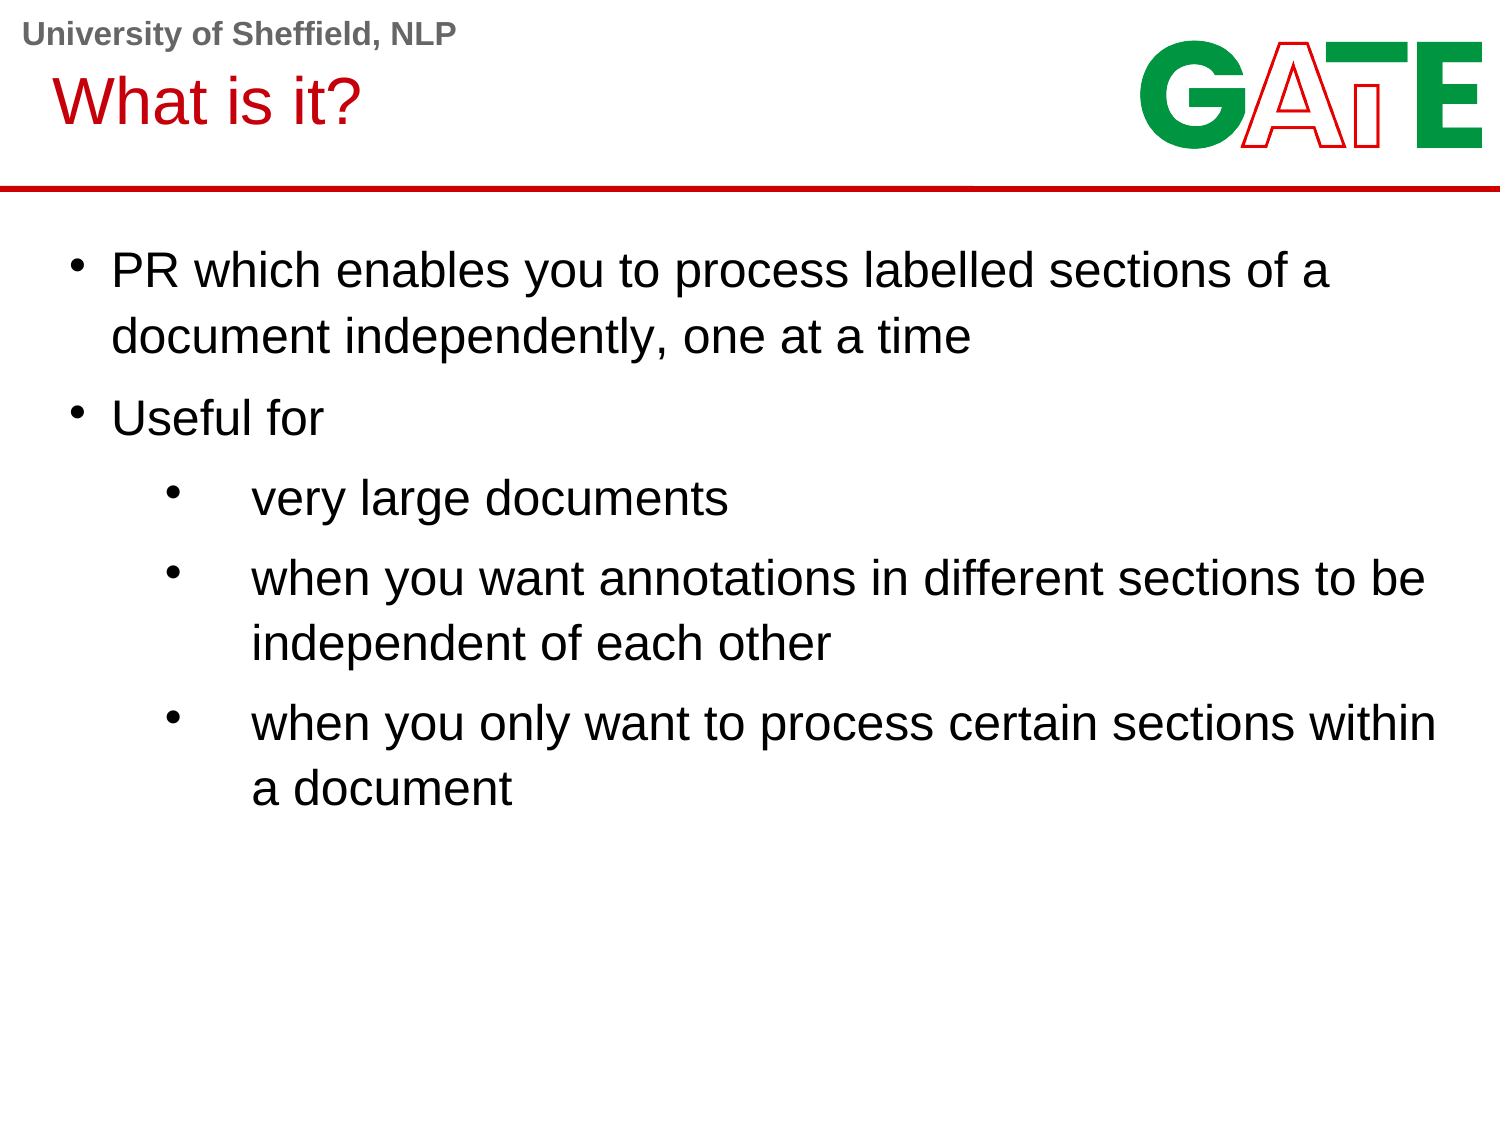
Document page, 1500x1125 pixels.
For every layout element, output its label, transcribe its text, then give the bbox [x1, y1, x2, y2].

picture [1379, 23, 1489, 166]
title What is it? [37, 0, 1379, 203]
list PR which enables you to process labelled sections of a document independently, one at a time Useful for very large documents when you want annotations in different sections to be independent of each other when you only want to process certain sections within a document [0, 224, 1477, 1093]
